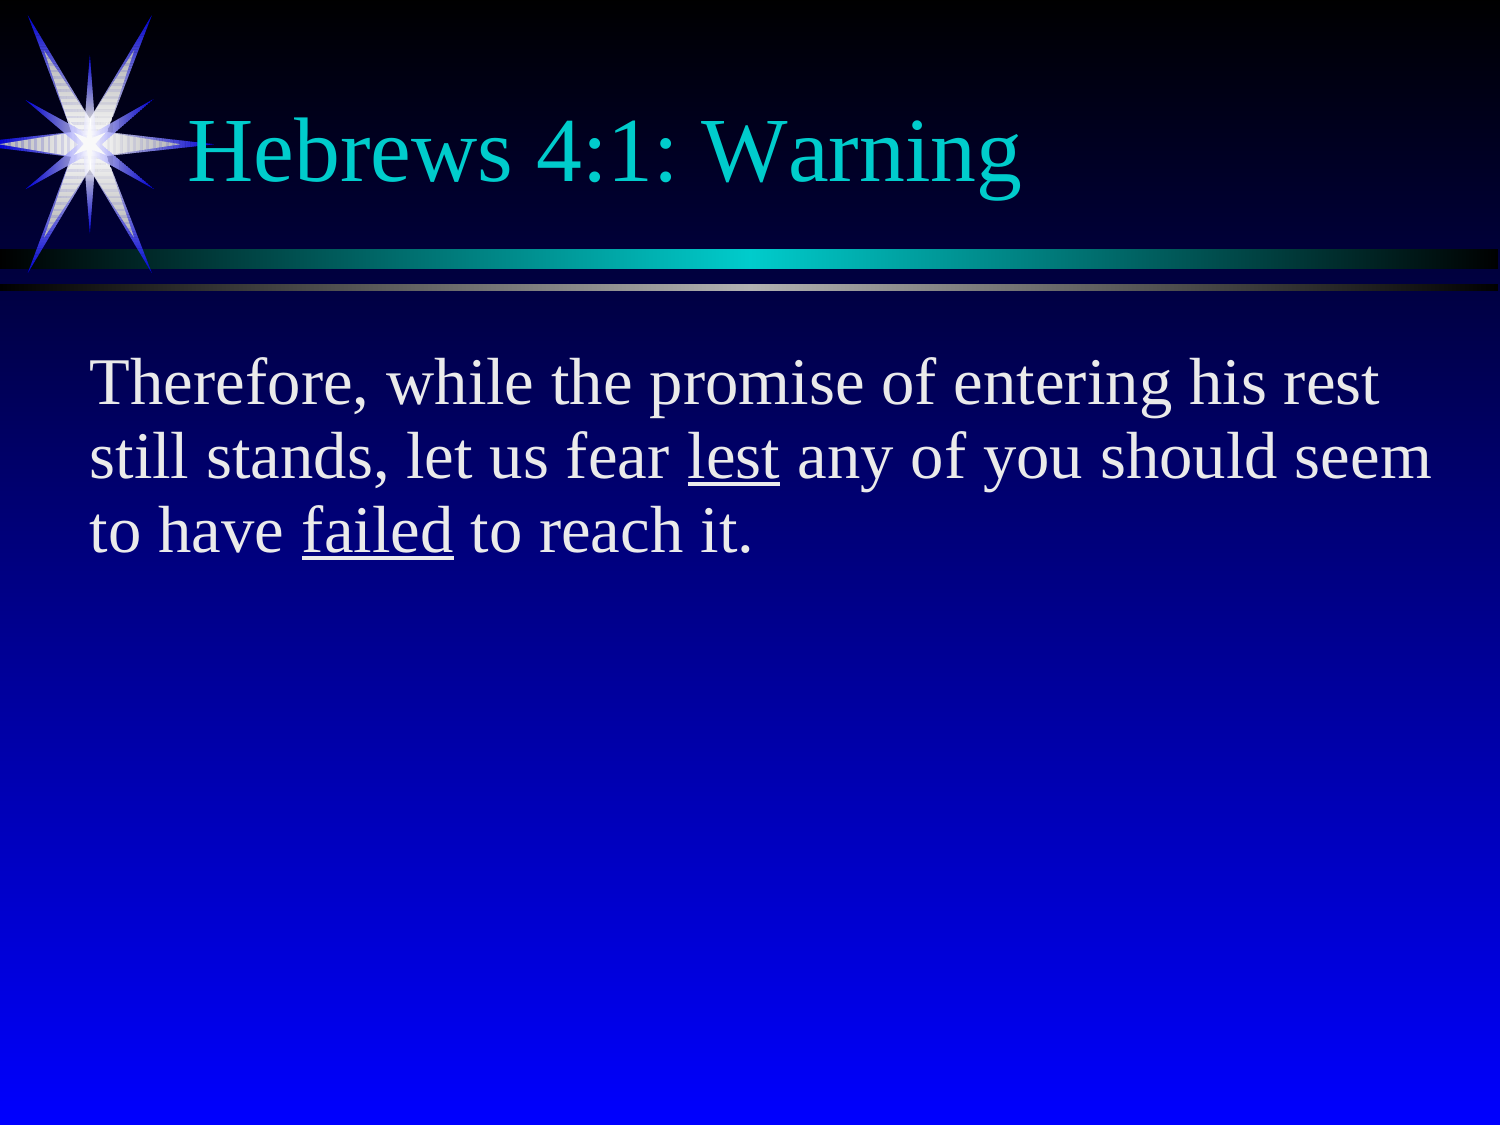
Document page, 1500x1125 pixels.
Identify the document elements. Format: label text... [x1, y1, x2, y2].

title Hebrews 4:1: Warning [187, 56, 1463, 244]
text_box Therefore, while the promise of entering his rest still stands, let us fear lest any of you should seem to have failed to reach it. [75, 337, 1463, 882]
